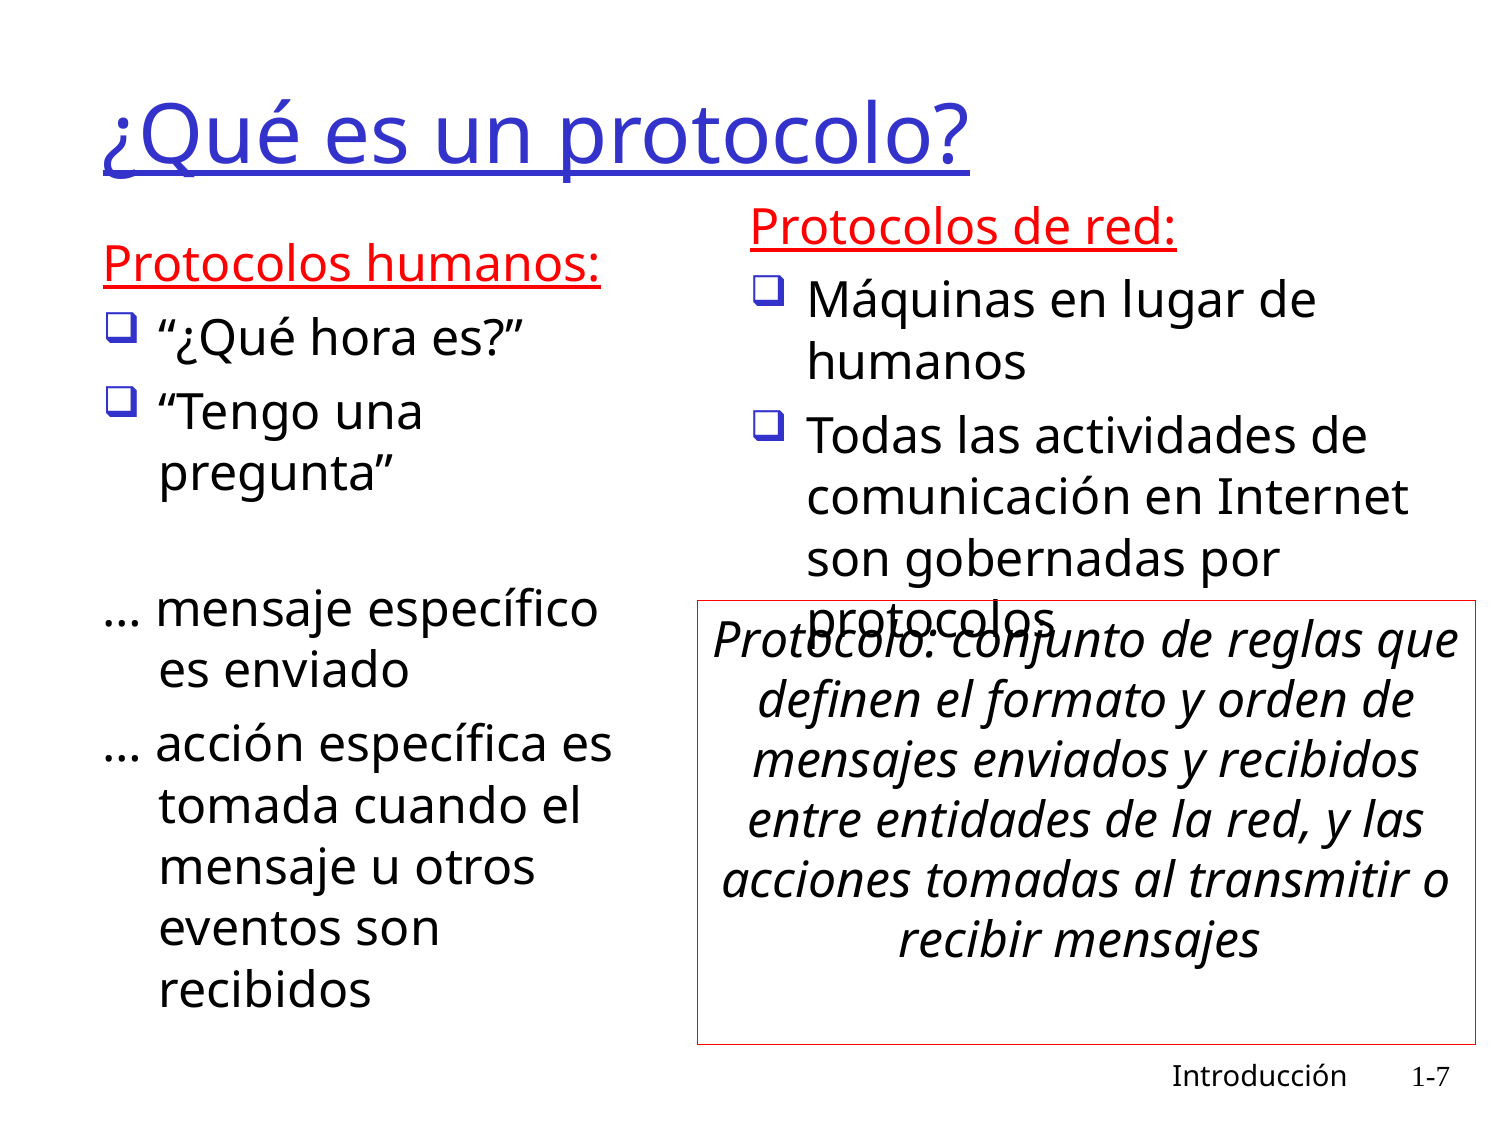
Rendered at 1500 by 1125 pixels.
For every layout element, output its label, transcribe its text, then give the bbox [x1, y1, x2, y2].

list Protocolos humanos: “¿Qué hora es?” “Tengo una pregunta” … mensaje específico es enviado … acción específica es tomada cuando el mensaje u otros eventos son recibidos [87, 224, 676, 988]
text_box 1-<number> [1362, 1050, 1466, 1125]
list Protocolos de red: Máquinas en lugar de humanos Todas las actividades de comunicación en Internet son gobernadas por protocolos [734, 187, 1463, 600]
title ¿Qué es un protocolo? [87, 16, 1363, 247]
text_box Introducción [887, 1050, 1362, 1125]
text_box Protocolo: conjunto de reglas que definen el formato y orden de mensajes enviados y recibidos entre entidades de la red, y las acciones tomadas al transmitir o recibir mensajes [697, 600, 1476, 1045]
